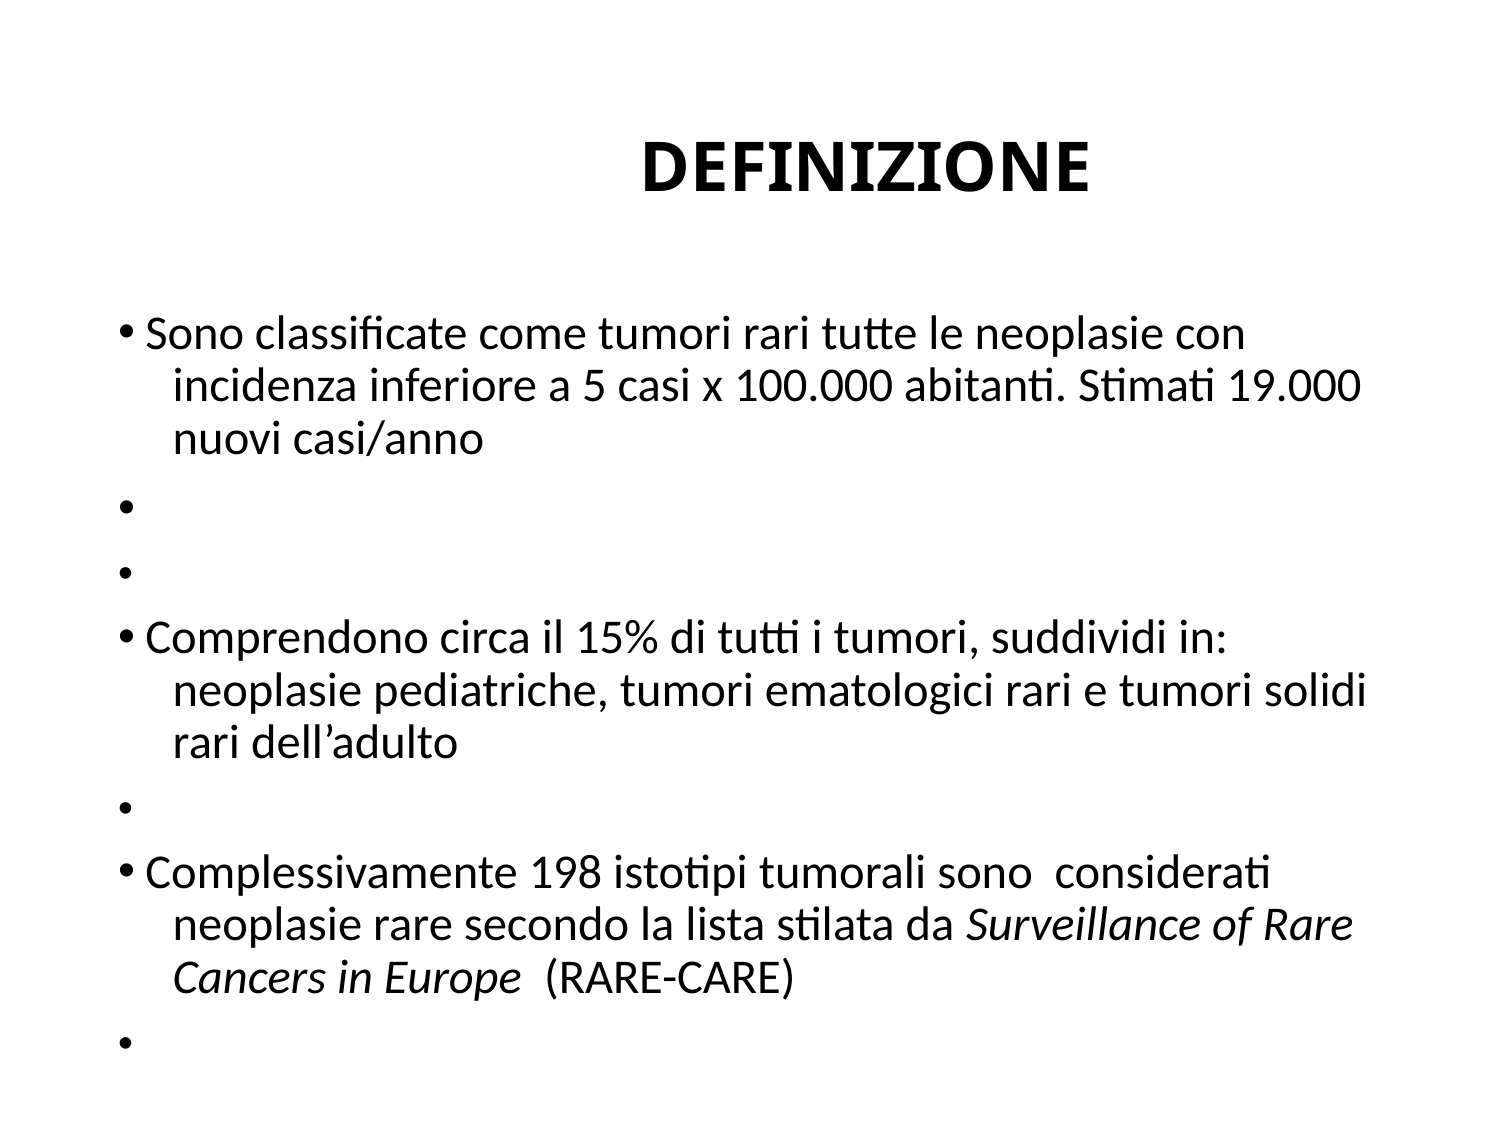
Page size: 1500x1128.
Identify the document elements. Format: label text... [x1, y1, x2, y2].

title DEFINIZIONE [103, 60, 1397, 279]
list Sono classificate come tumori rari tutte le neoplasie con incidenza inferiore a 5 casi x 100.000 abitanti. Stimati 19.000 nuovi casi/anno Comprendono circa il 15% di tutti i tumori, suddividi in: neoplasie pediatriche, tumori ematologici rari e tumori solidi rari dell’adulto Complessivamente 198 istotipi tumorali sono considerati neoplasie rare secondo la lista stilata da Surveillance of Rare Cancers in Europe (RARE-CARE) [103, 300, 1397, 1016]
